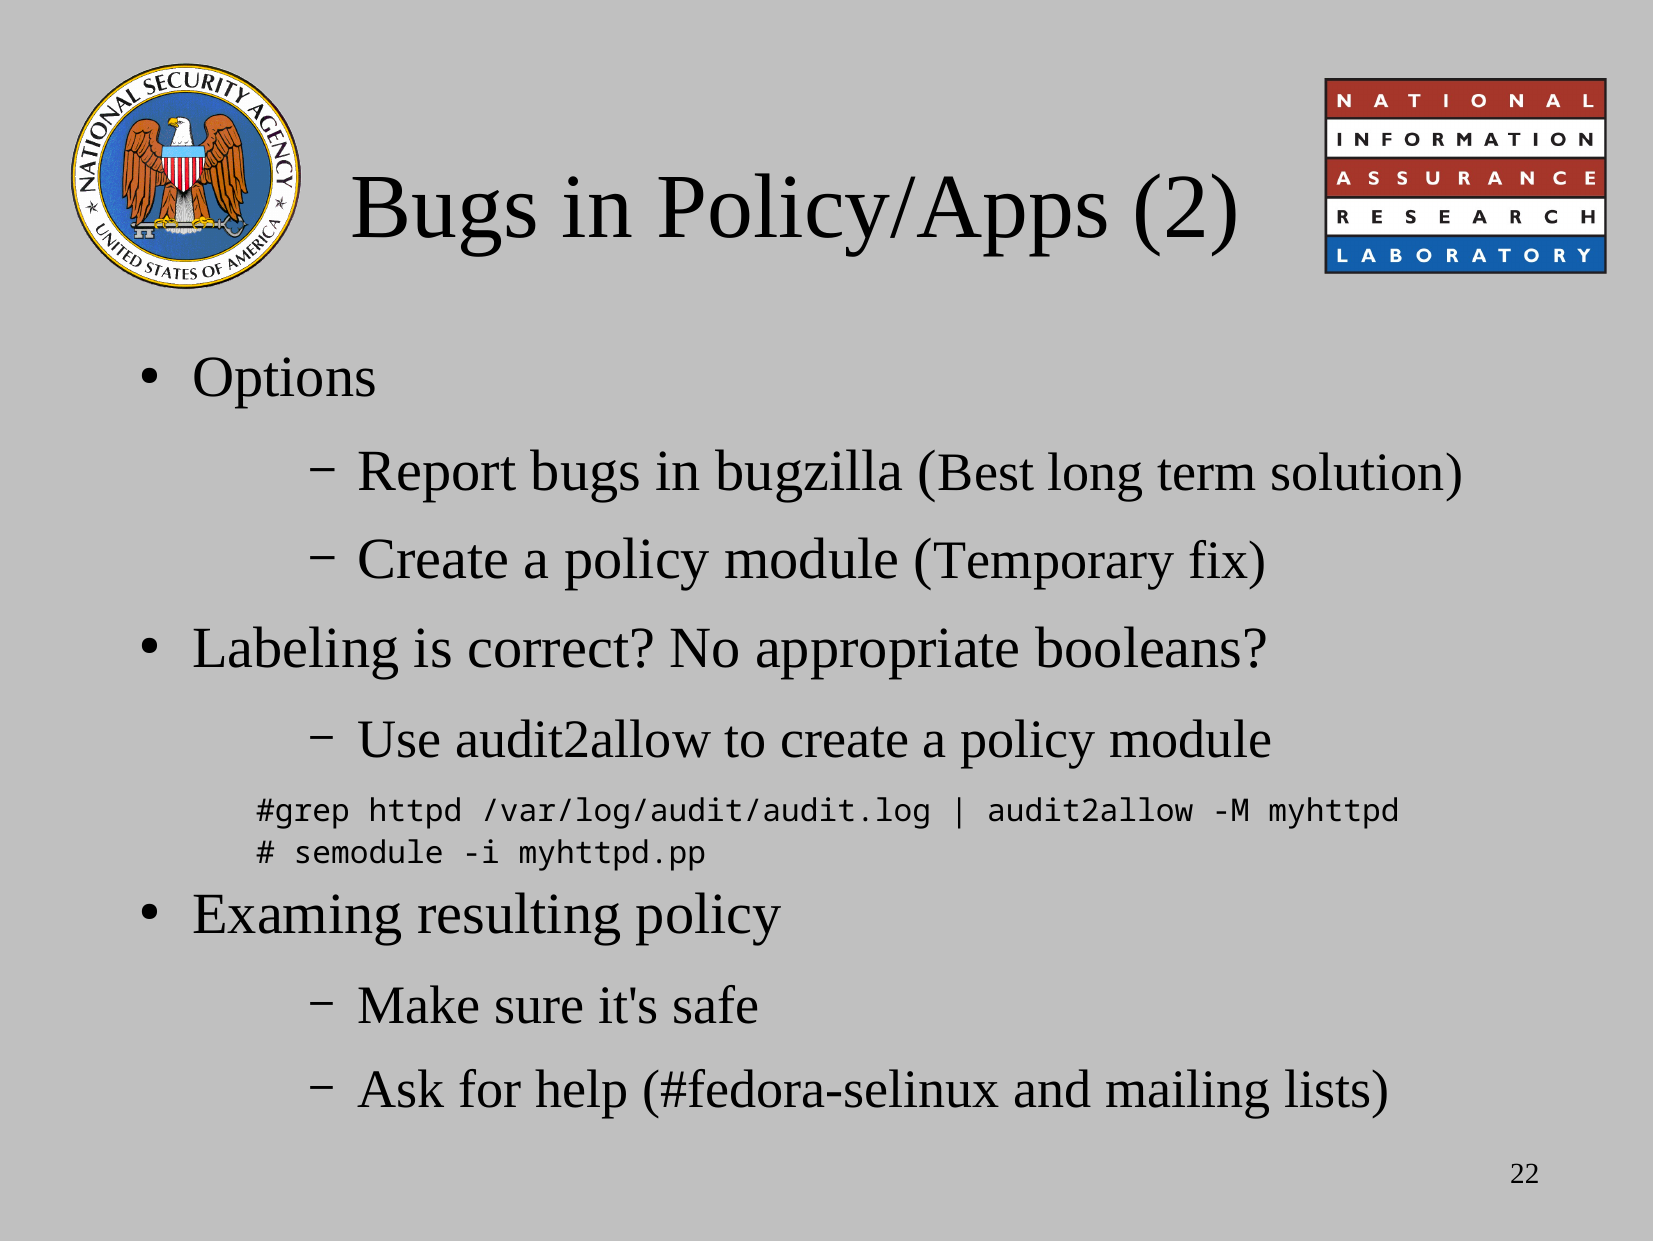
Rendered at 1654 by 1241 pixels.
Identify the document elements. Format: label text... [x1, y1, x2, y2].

title Bugs in Policy/Apps (2) [312, 102, 1279, 311]
text_box #grep httpd /var/log/audit/audit.log | audit2allow -M myhttpd # semodule -i myhttpd.pp [114, 787, 1431, 857]
picture [1324, 78, 1607, 274]
list Options Report bugs in bugzilla (Best long term solution) Create a policy module (Temporary fix) Labeling is correct? No appropriate booleans? Use audit2allow to create a policy module Examing resulting policy Make sure it's safe Ask for help (#fedora-selinux and mailing lists) [121, 344, 1534, 1207]
picture [69, 61, 303, 291]
